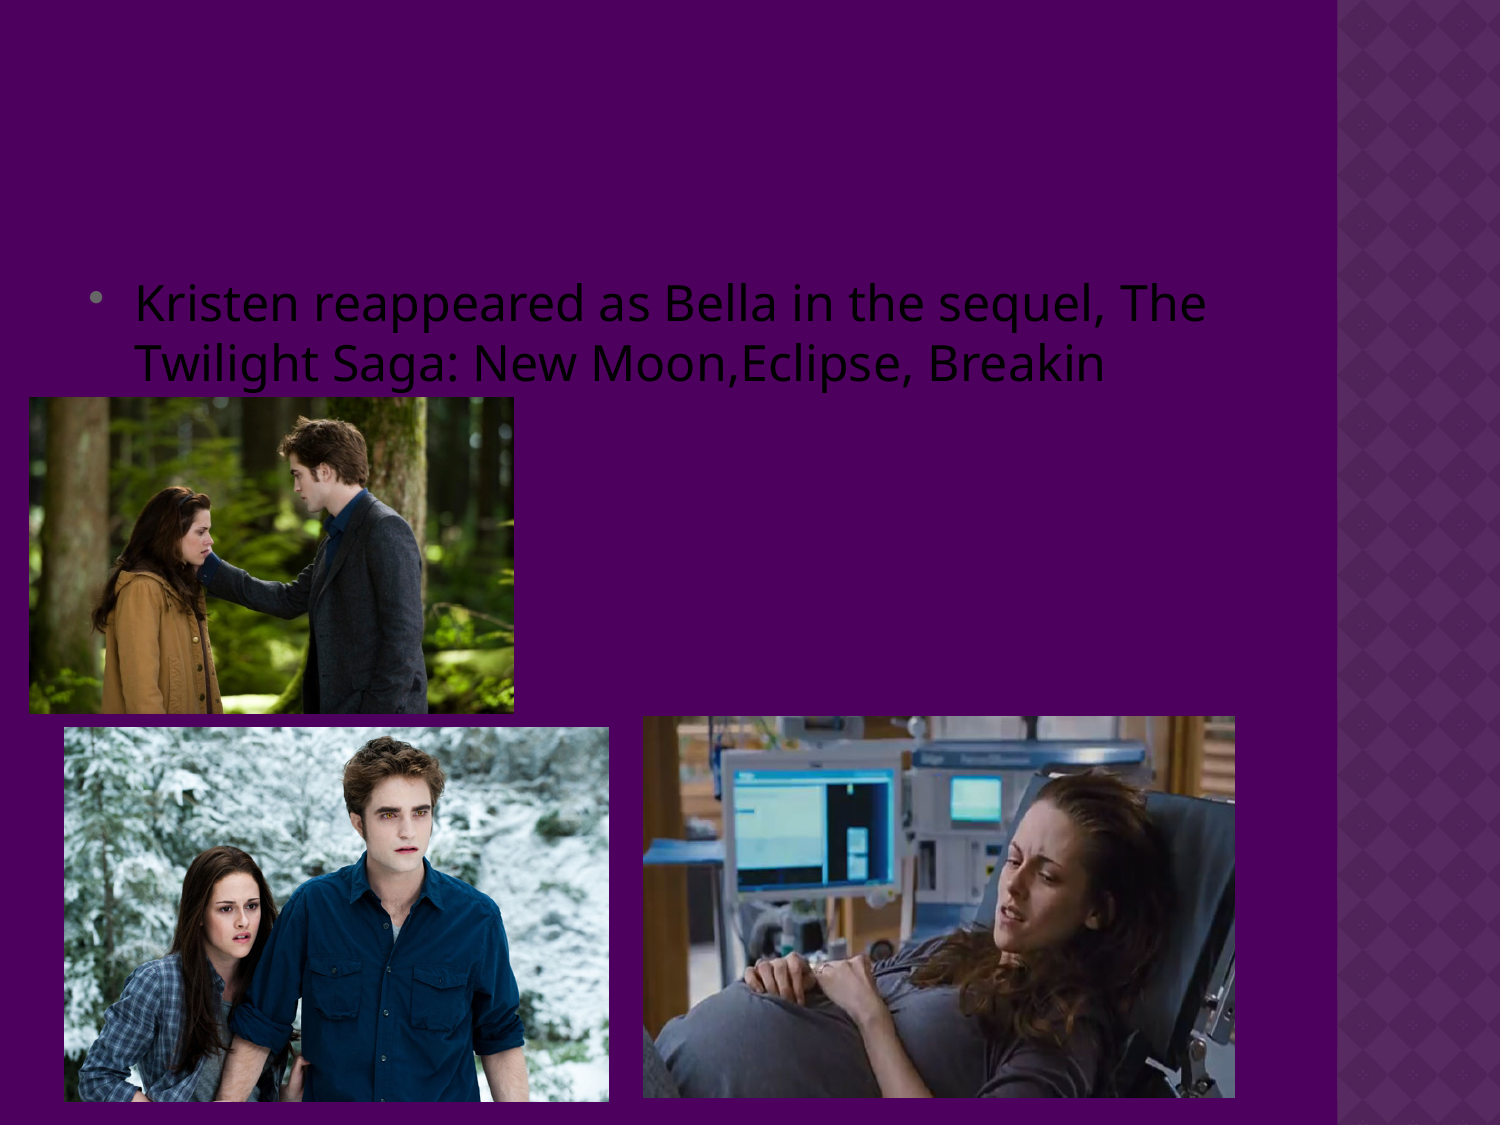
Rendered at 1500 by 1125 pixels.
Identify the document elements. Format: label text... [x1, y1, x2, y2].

list Kristen reappeared as Bella in the sequel, The Twilight Saga: New Moon,Eclipse, Breakin Dawn [75, 264, 1263, 1060]
picture [29, 397, 514, 715]
picture [643, 716, 1235, 1098]
picture [64, 727, 609, 1102]
